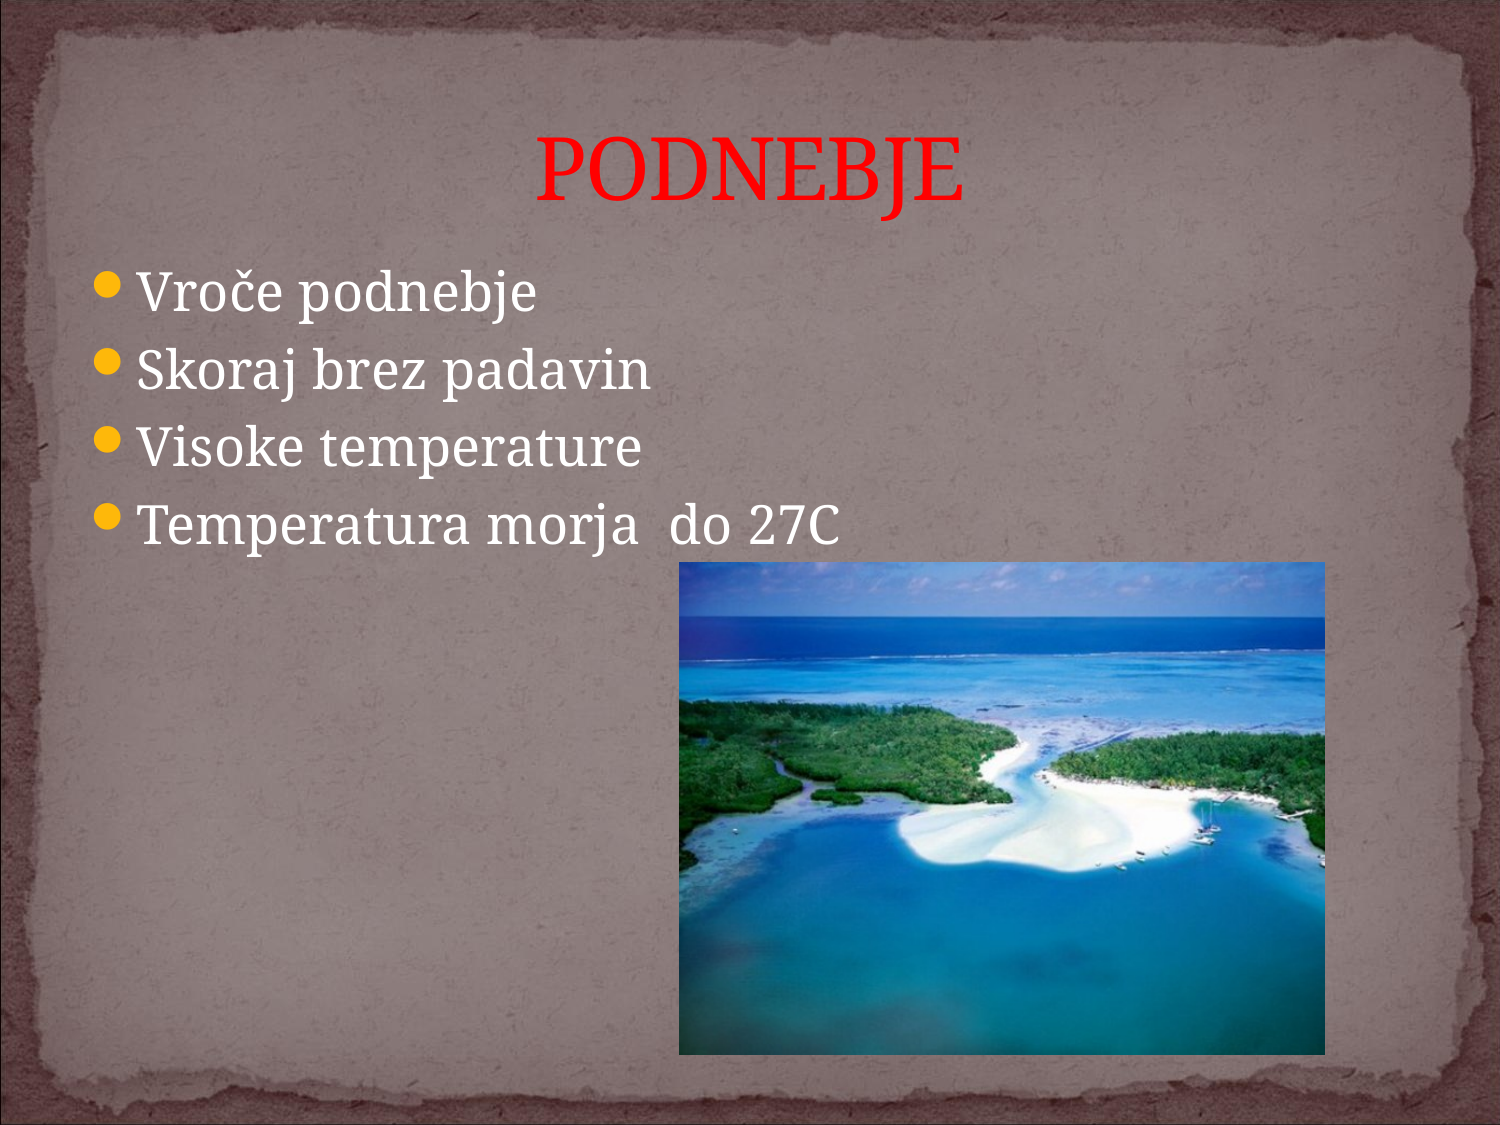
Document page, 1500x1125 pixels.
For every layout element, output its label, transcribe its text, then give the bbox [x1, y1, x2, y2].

list Vroče podnebje Skoraj brez padavin Visoke temperature Temperatura morja do 27C [75, 249, 1425, 1000]
picture [0, 0, 1500, 1125]
title PODNEBJE [75, 24, 1425, 225]
